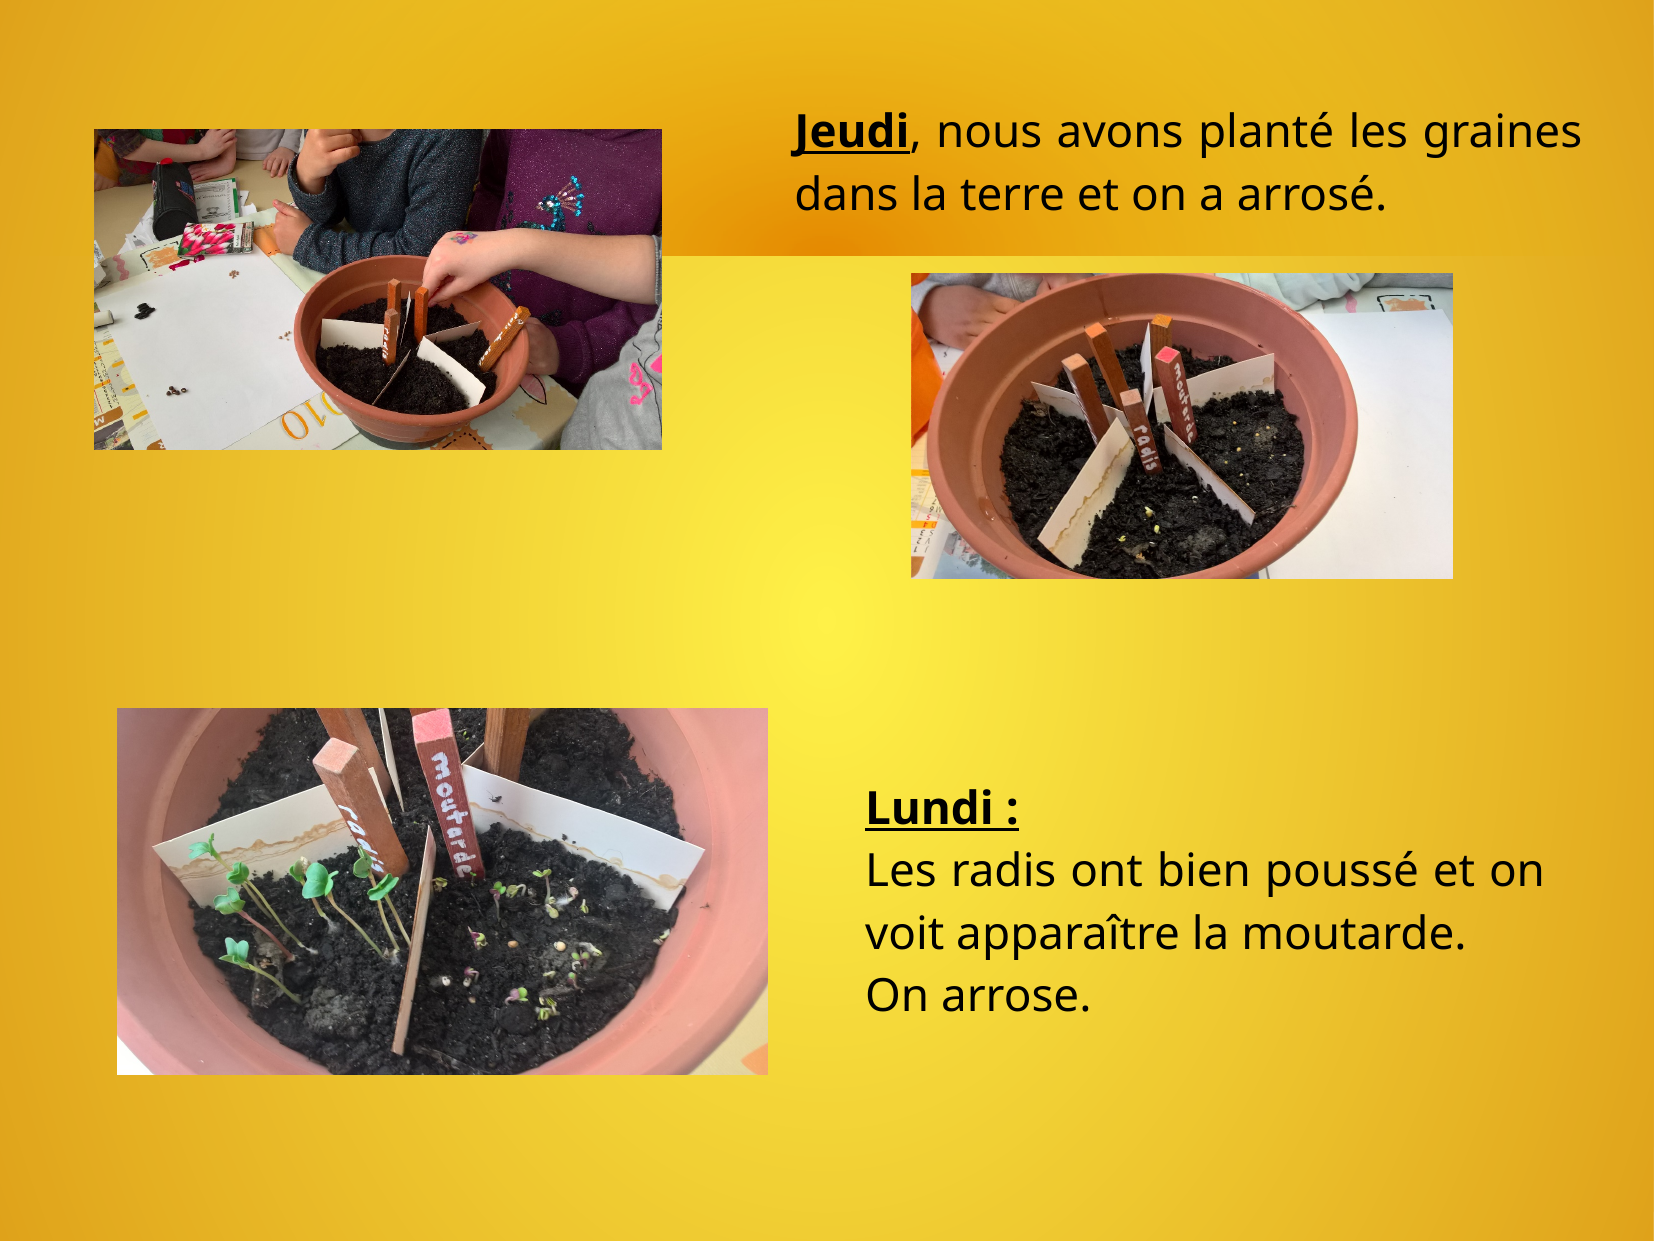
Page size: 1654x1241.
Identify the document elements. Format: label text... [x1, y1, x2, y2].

picture [117, 708, 768, 1075]
picture [911, 273, 1453, 579]
picture [94, 129, 662, 450]
text_box Lundi : Les radis ont bien poussé et on voit apparaître la moutarde. On arrose. [850, 767, 1570, 1019]
text_box Jeudi, nous avons planté les graines dans la terre et on a arrosé. [779, 91, 1654, 220]
